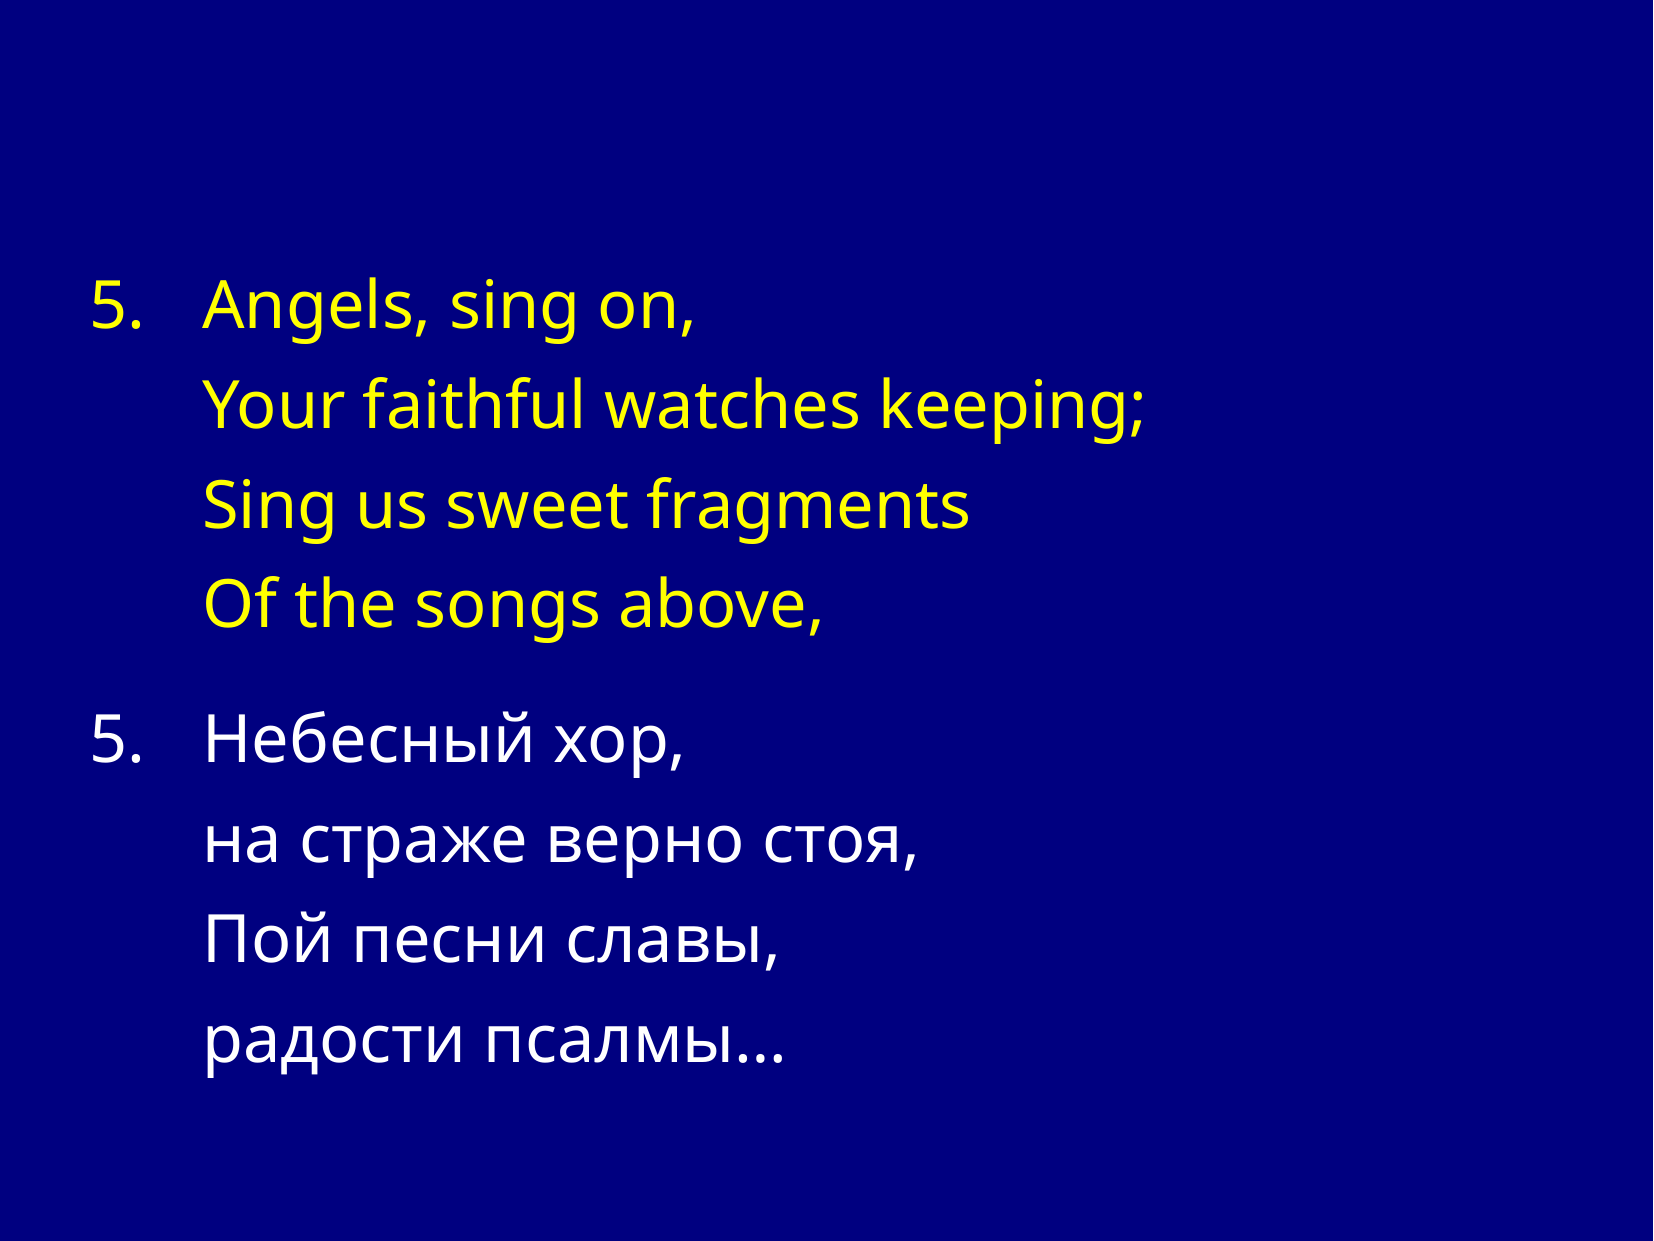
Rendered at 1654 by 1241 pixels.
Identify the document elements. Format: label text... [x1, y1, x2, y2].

text_box 5. Небесный хор, на страже верно стоя, Пой песни славы, радости псалмы… [75, 675, 1576, 1163]
text_box 5. Angels, sing on, Your faithful watches keeping; Sing us sweet fragments Of the songs above, [75, 150, 1576, 638]
